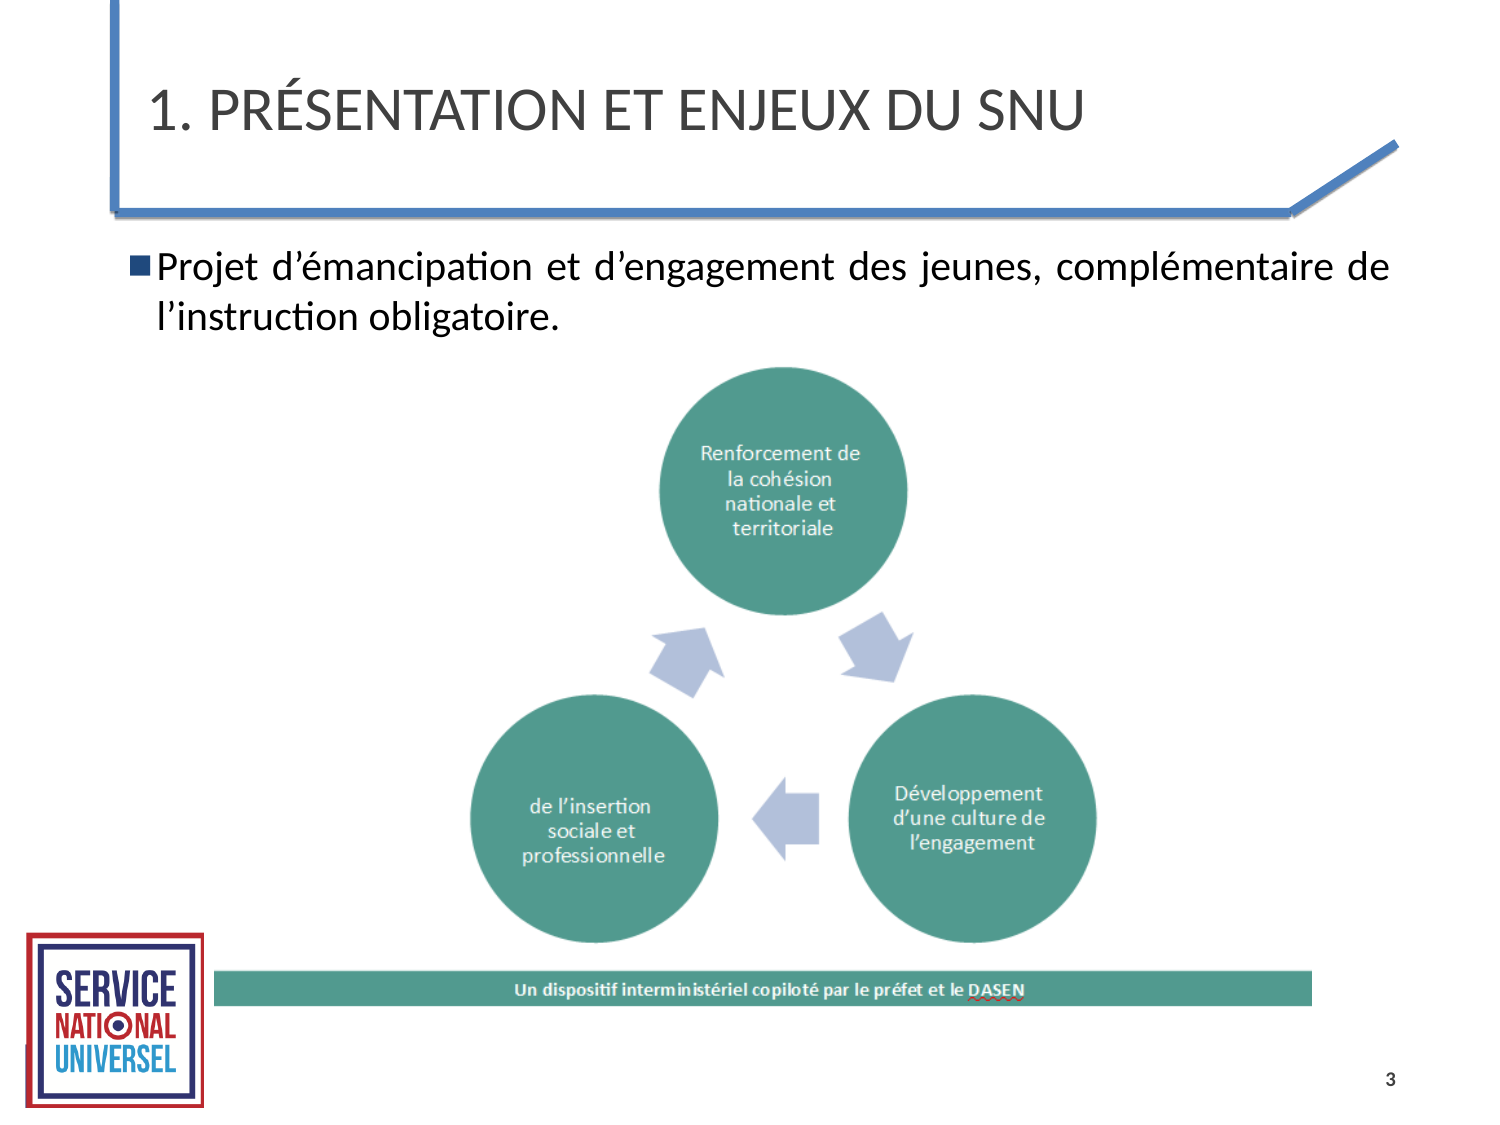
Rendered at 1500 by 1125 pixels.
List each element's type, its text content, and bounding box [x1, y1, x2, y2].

text_box 1. Présentation et enjeux du SNU [132, 0, 1425, 211]
text_box <numéro> [1336, 1048, 1411, 1109]
picture [25, 931, 204, 1108]
text_box Projet d’émancipation et d’engagement des jeunes, complémentaire de l’instruction obligatoire. [112, 231, 1406, 906]
picture [214, 362, 1312, 1087]
